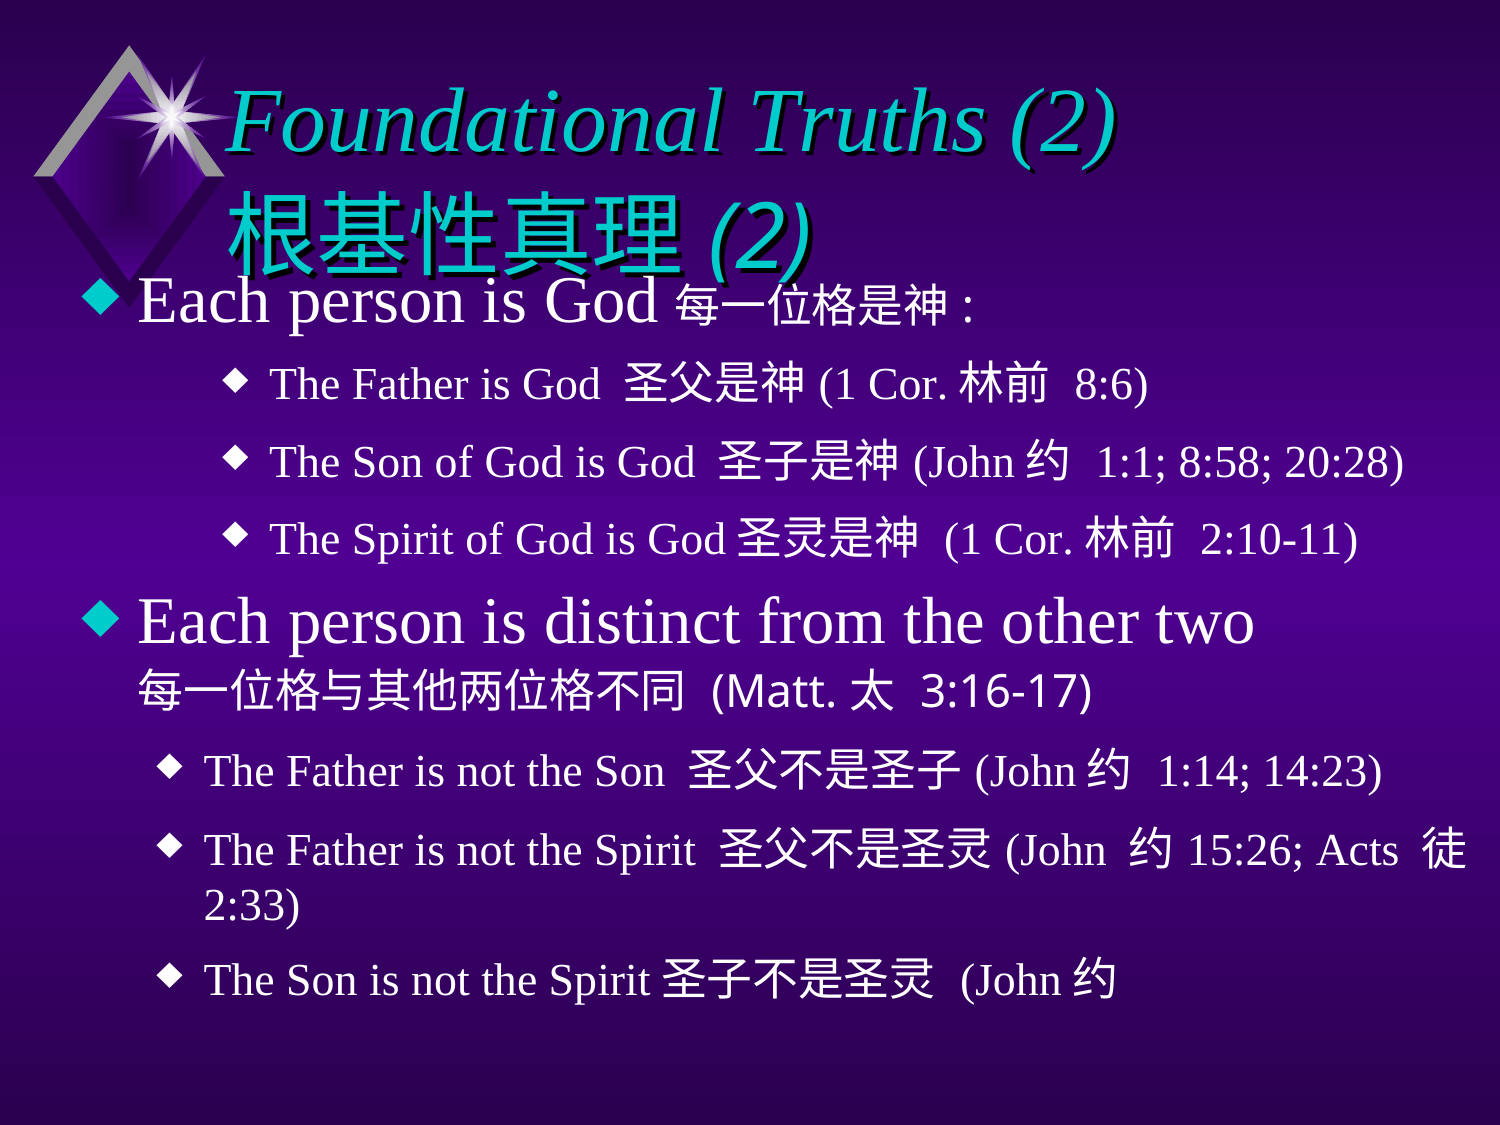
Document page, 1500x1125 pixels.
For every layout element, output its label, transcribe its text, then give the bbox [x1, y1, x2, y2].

list Each person is God每一位格是神: The Father is God 圣父是神(1 Cor.林前 8:6) The Son of God is God 圣子是神(John约 1:1; 8:58; 20:28) The Spirit of God is God圣灵是神 (1 Cor.林前 2:10-11) Each person is distinct from the other two 每一位格与其他两位格不同 (Matt.太 3:16-17) The Father is not the Son 圣父不是圣子(John约 1:14; 14:23) The Father is not the Spirit 圣父不是圣灵(John 约15:26; Acts 徒2:33) The Son is not the Spirit圣子不是圣灵 (John约 [25, 262, 1480, 1081]
title Foundational Truths (2) 根基性真理(2) [224, 65, 1388, 262]
